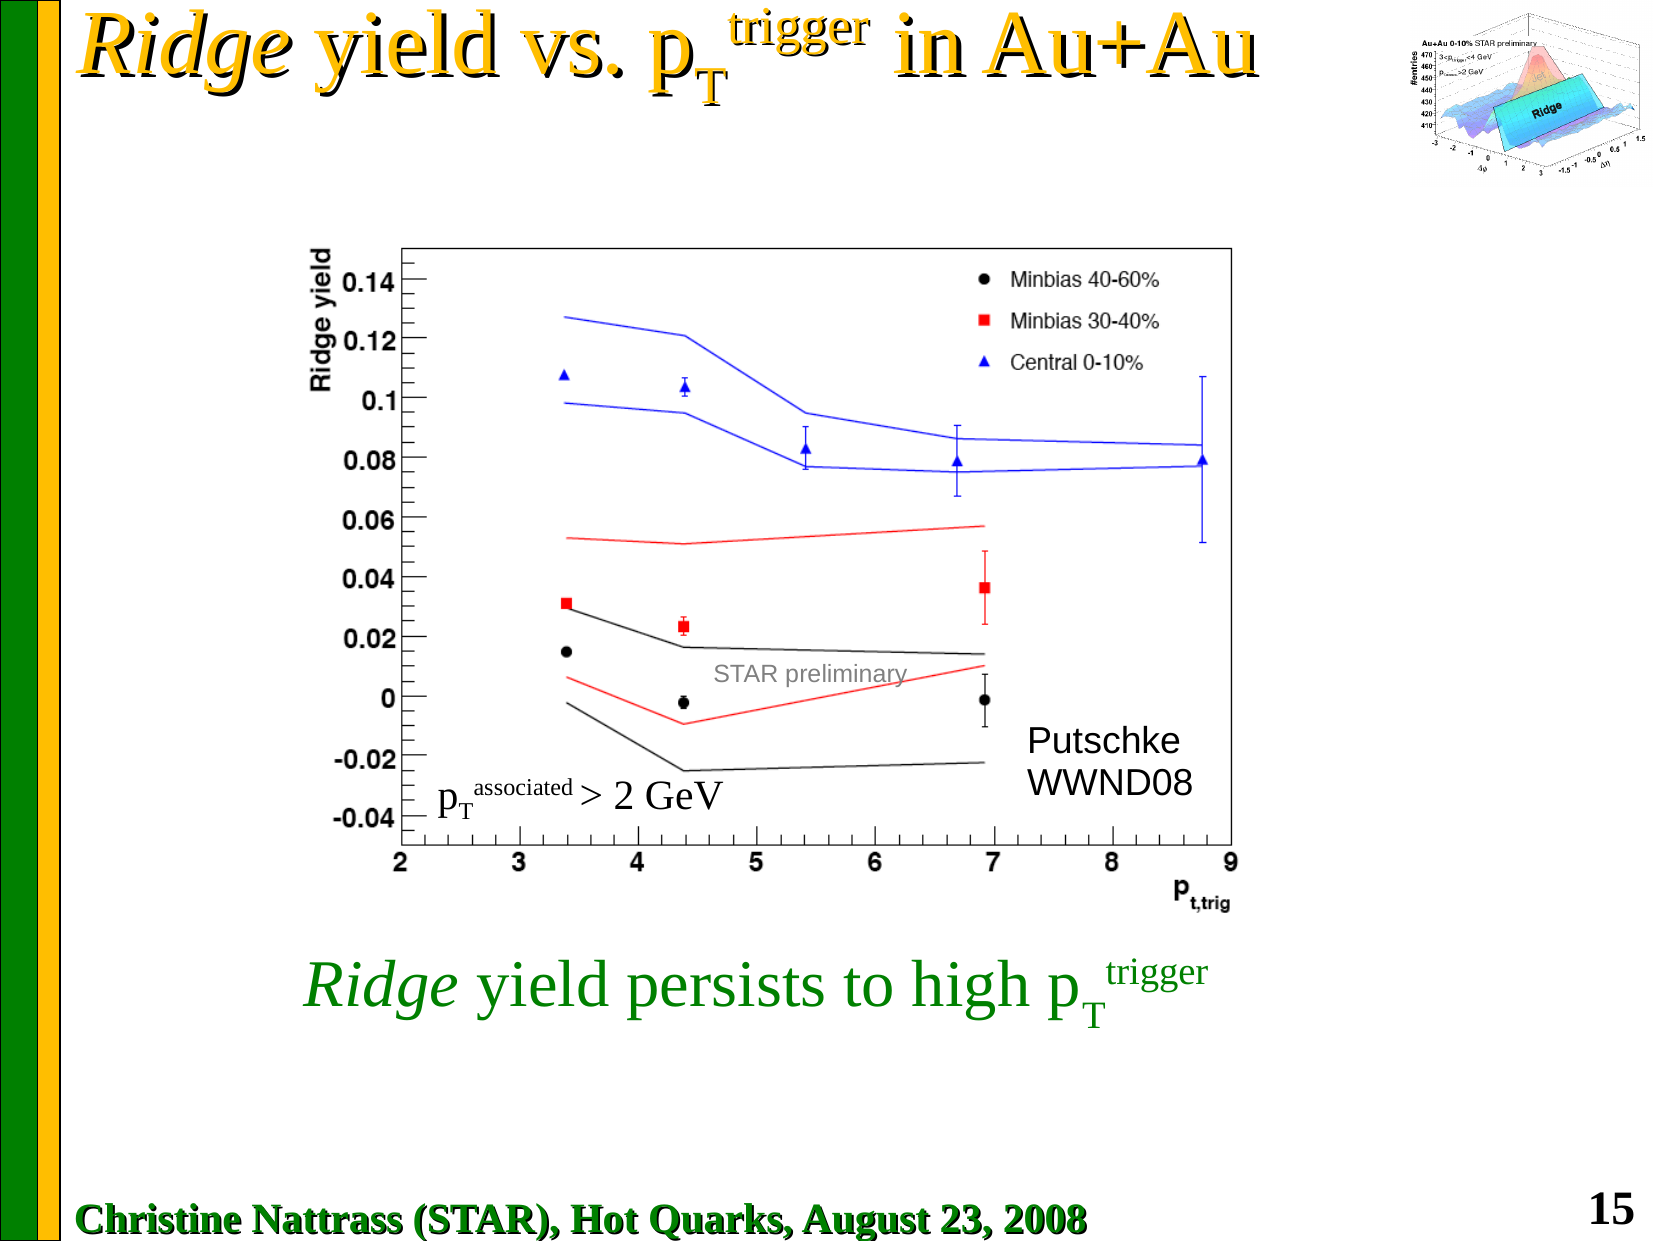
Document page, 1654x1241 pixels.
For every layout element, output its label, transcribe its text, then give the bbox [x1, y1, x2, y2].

text_box 15 [1537, 1174, 1651, 1241]
picture [1410, 0, 1654, 187]
list Ridge yield persists to high pTtrigger [285, 946, 1368, 1142]
title Ridge yield vs. pTtrigger in Au+Au [76, 0, 1410, 121]
text_box Putschke WWND08 [1012, 712, 1351, 812]
picture [300, 187, 1270, 919]
text_box STAR preliminary [706, 659, 915, 688]
text_box pTassociated > 2 GeV [431, 772, 731, 826]
